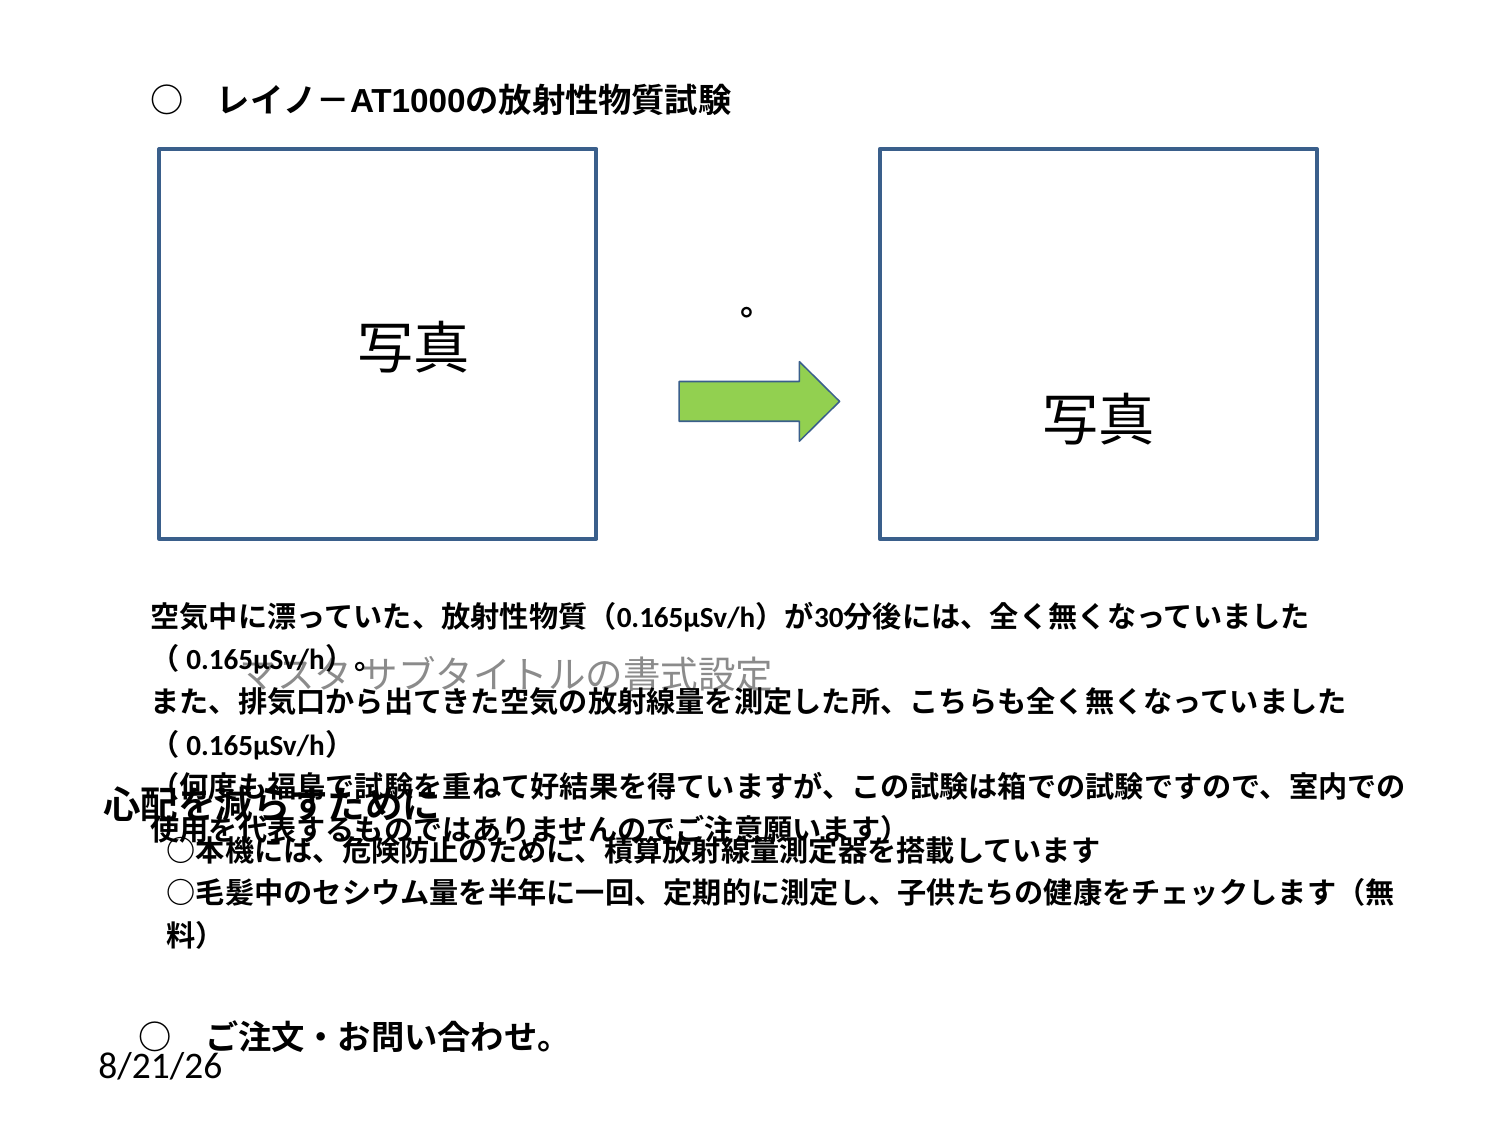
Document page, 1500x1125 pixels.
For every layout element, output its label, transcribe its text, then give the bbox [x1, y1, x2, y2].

text_box ○ レイノ－AT1000の放射性物質試験 [135, 66, 951, 122]
text_box [679, 381, 797, 422]
text_box 写真 [797, 137, 1400, 598]
text_box 空気中に漂っていた、放射性物質（0.165μSv/h）が30分後には、全く無くなっていました（ 0.165μSv/h）。 また、排気口から出てきた空気の放射線量を測定した所、こちらも全く無くなっていました（ 0.165μSv/h） （何度も福島で試験を重ねて好結果を得ていますが、この試験は箱での試験ですので、室内での使用を代表するものではありませんのでご注意願います） [135, 586, 1435, 708]
text_box ○本機には、危険防止のために、積算放射線量測定器を搭載しています ○毛髪中のセシウム量を半年に一回、定期的に測定し、子供たちの健康をチェックします（無料） [151, 819, 1452, 935]
text_box 心配を減らすために [88, 767, 502, 827]
title 写真 [112, 113, 715, 575]
text_box 。 [725, 269, 778, 318]
text_box ○ ご注文・お問い合わせ。 [123, 1003, 939, 1063]
